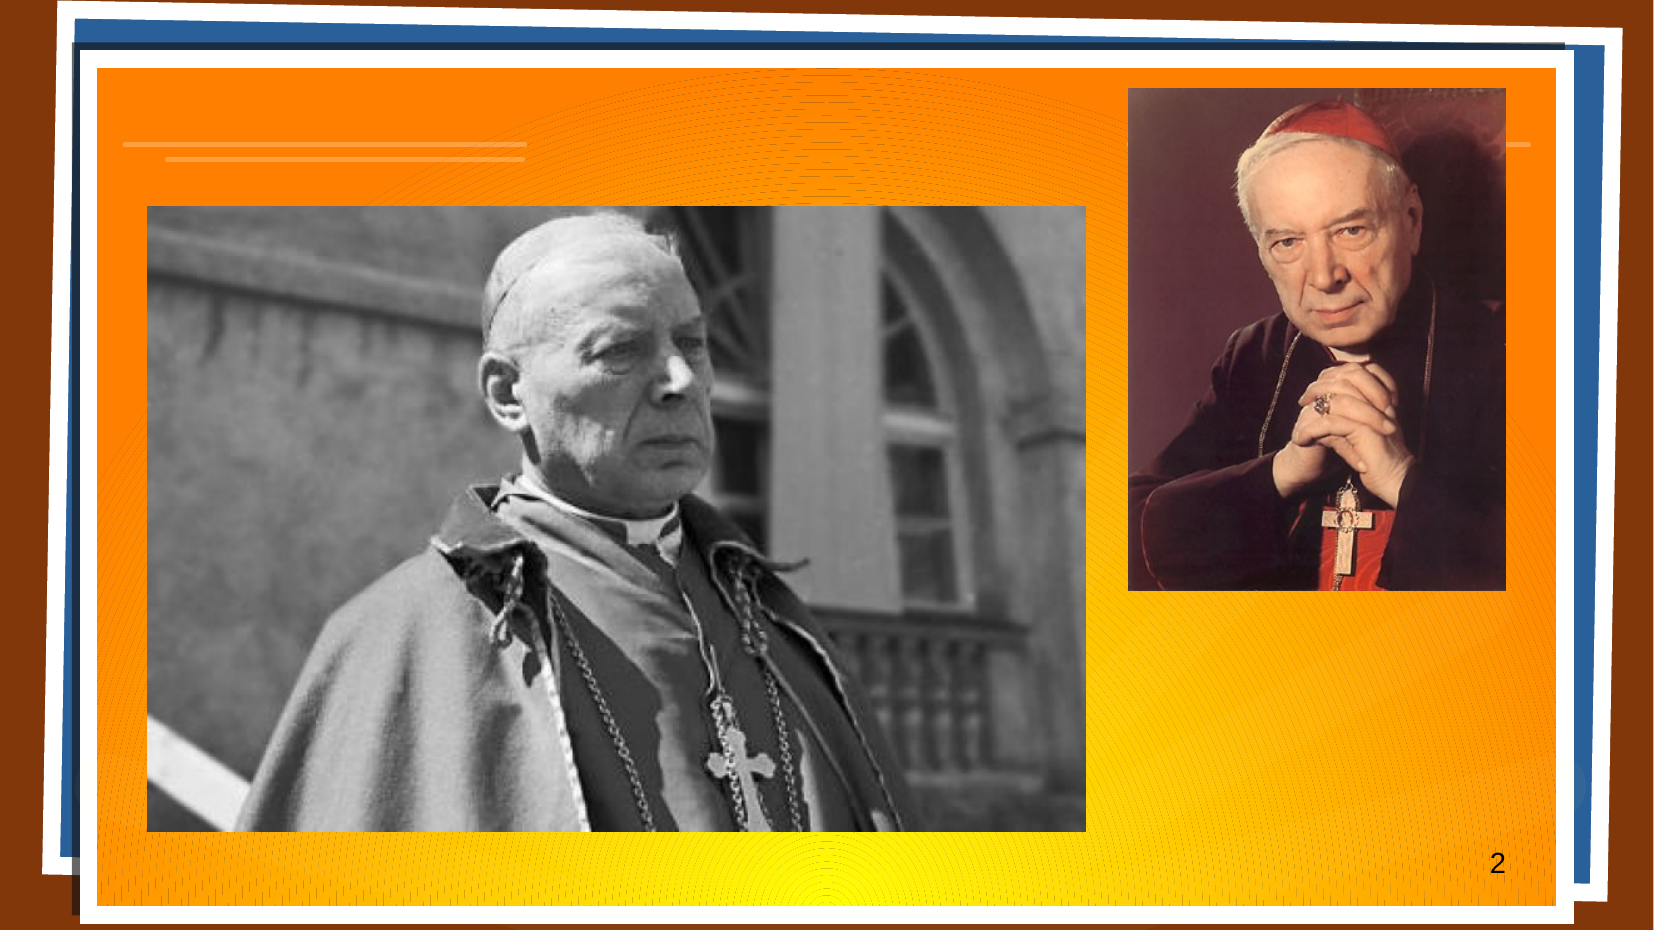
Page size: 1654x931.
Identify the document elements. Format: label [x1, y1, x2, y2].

picture [1128, 88, 1506, 592]
picture [147, 206, 1086, 832]
